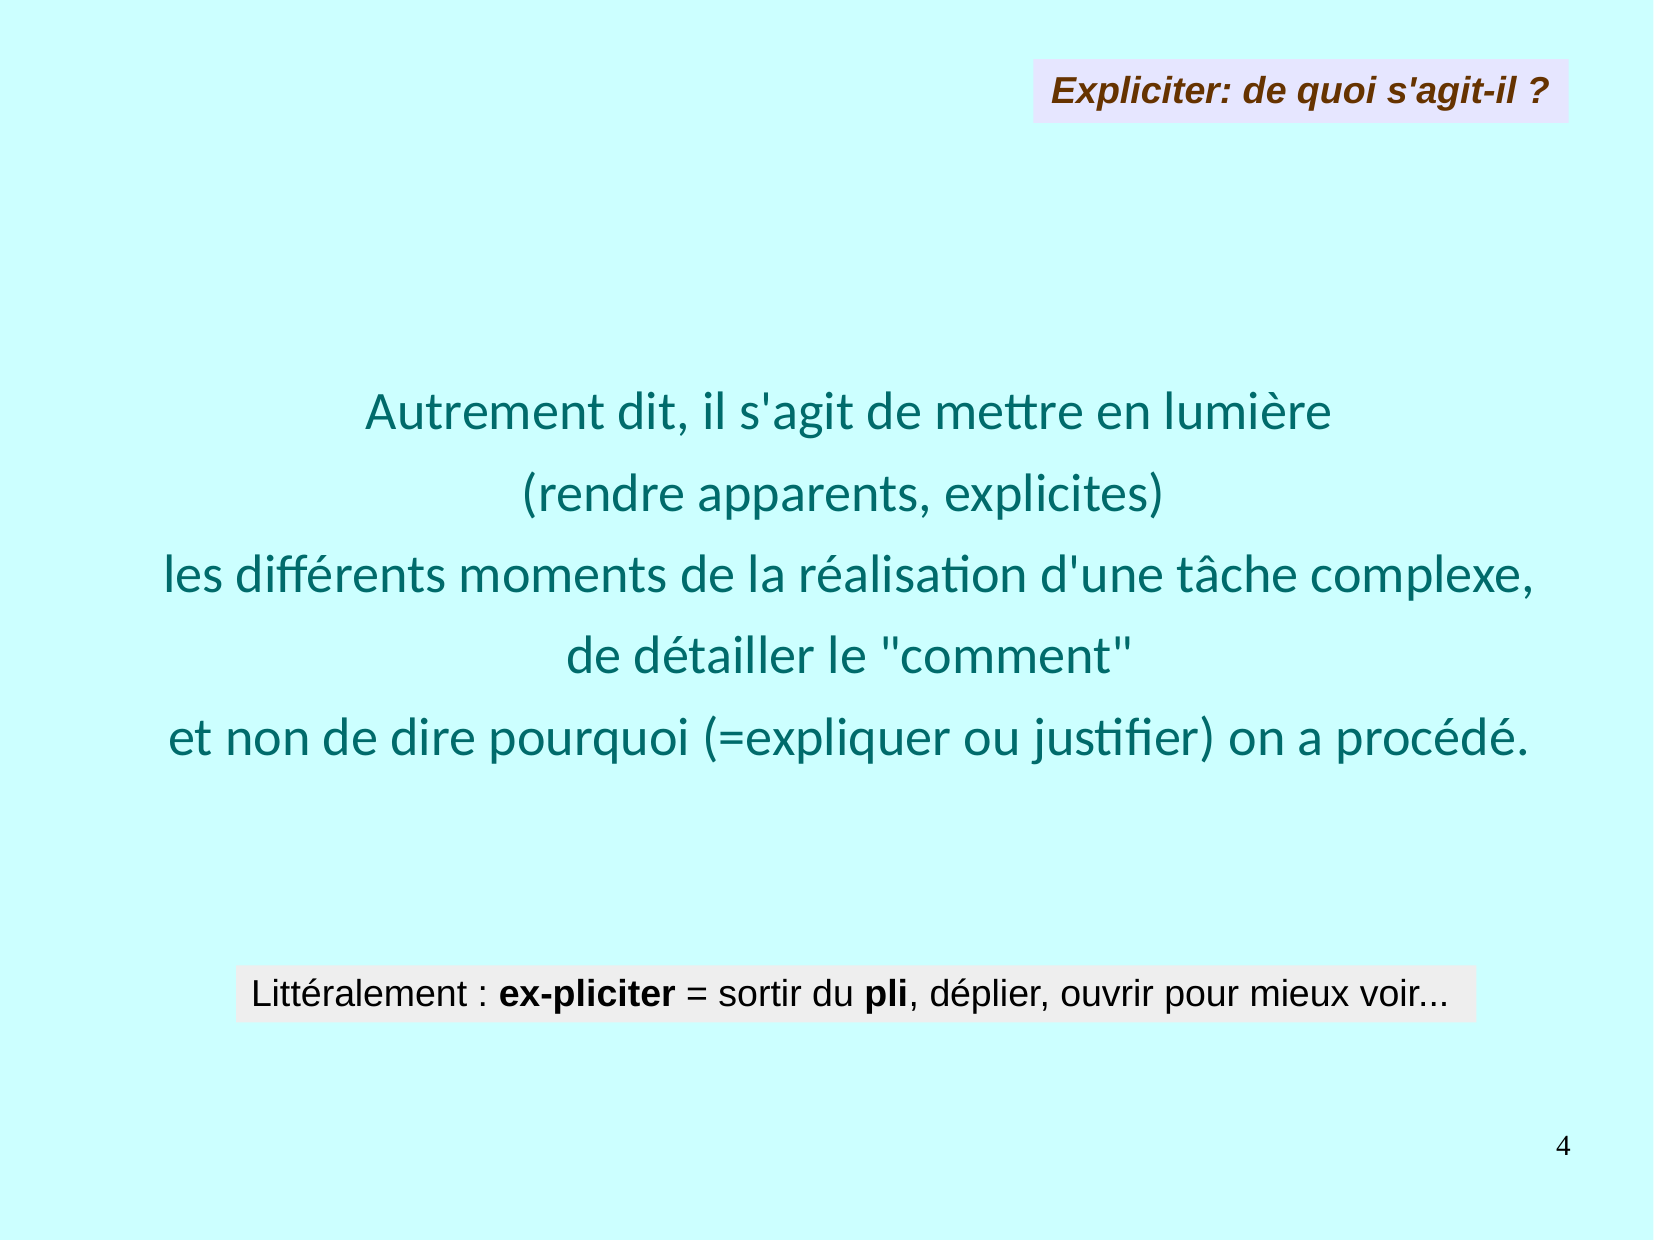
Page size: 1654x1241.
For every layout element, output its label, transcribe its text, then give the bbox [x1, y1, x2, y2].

text_box Autrement dit, il s'agit de mettre en lumière (rendre apparents, explicites) les différents moments de la réalisation d'une tâche complexe, de détailler le "comment" et non de dire pourquoi (=expliquer ou justifier) on a procédé. [118, 354, 1595, 831]
text_box Expliciter: de quoi s'agit-il ? [1033, 59, 1569, 123]
text_box Littéralement : ex-pliciter = sortir du pli, déplier, ouvrir pour mieux voir... [236, 965, 1477, 1023]
